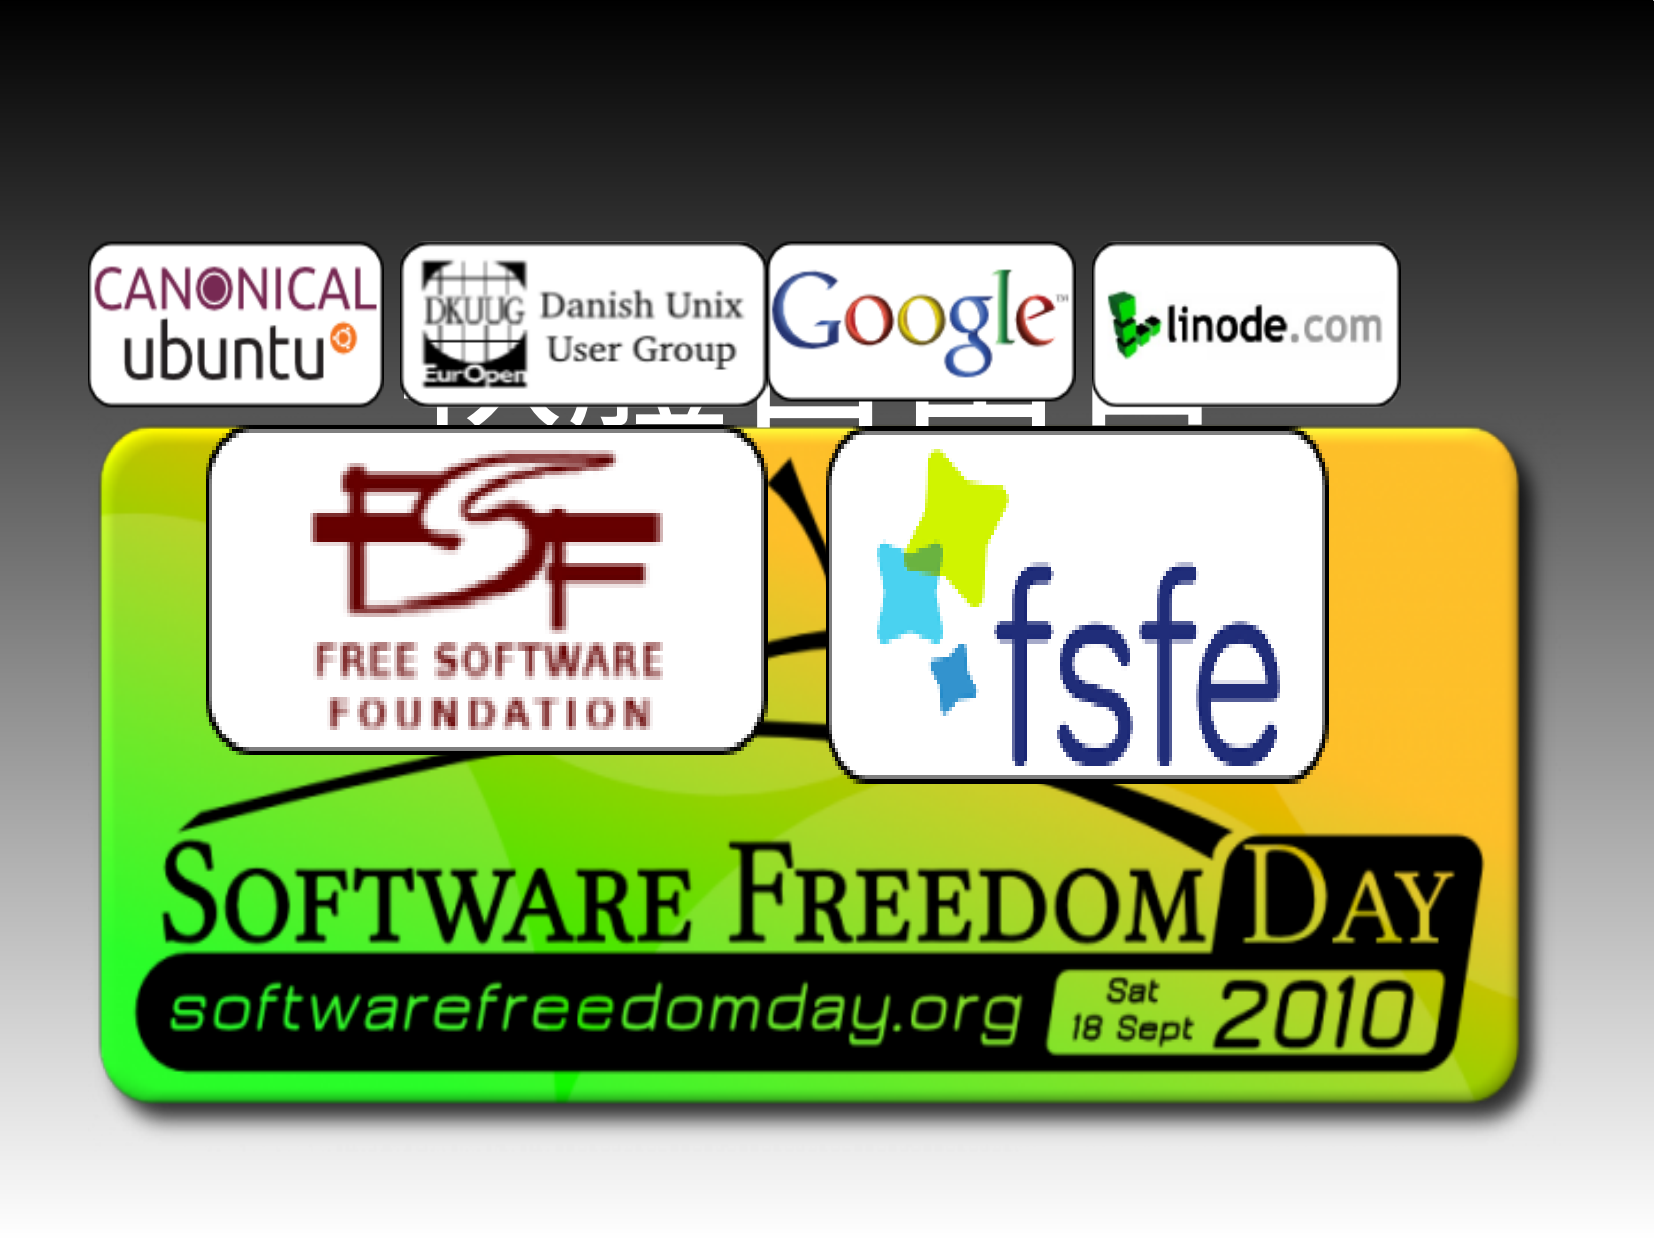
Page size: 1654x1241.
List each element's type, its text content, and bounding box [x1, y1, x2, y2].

picture [88, 236, 1561, 1152]
text_box 軟體自由日 [382, 213, 1247, 414]
